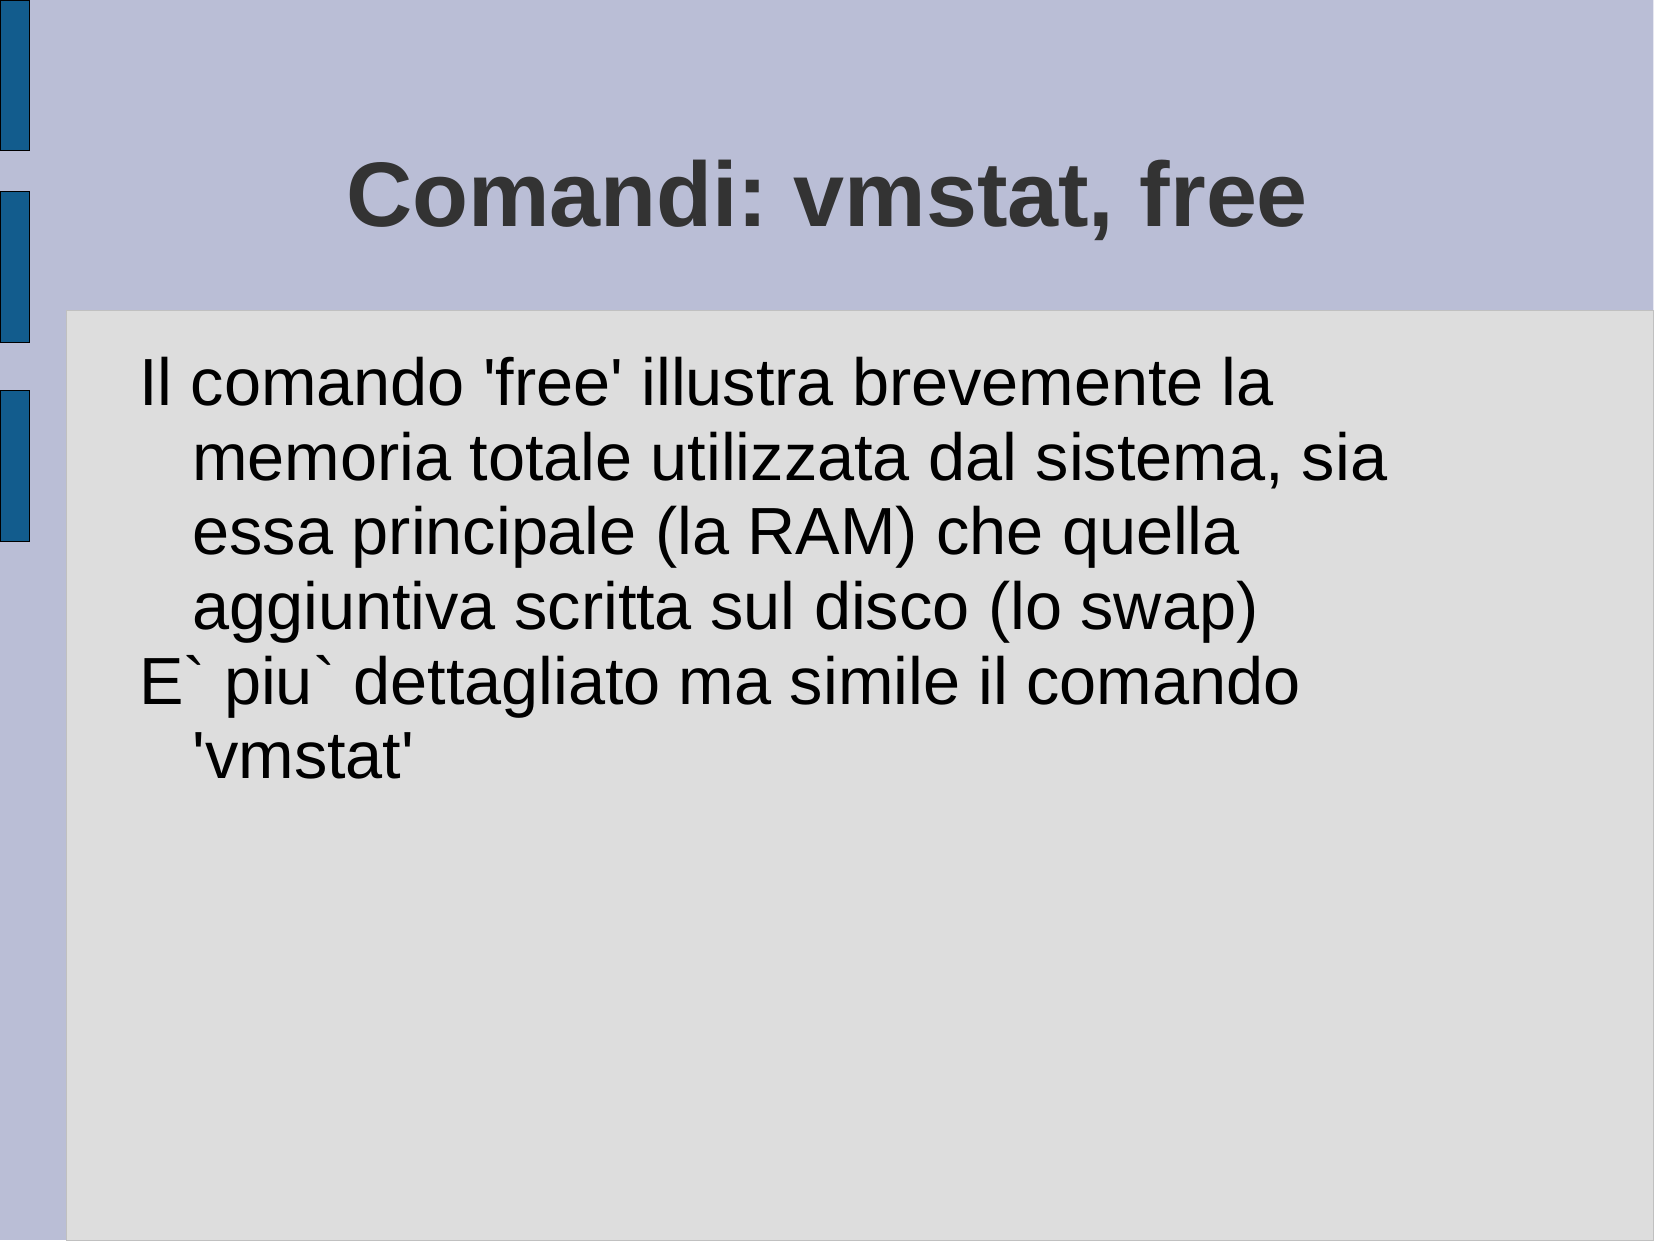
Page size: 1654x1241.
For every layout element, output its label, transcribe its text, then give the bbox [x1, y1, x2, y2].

title Comandi: vmstat, free [121, 91, 1534, 299]
list Il comando 'free' illustra brevemente la memoria totale utilizzata dal sistema, sia essa principale (la RAM) che quella aggiuntiva scritta sul disco (lo swap) E` piu` dettagliato ma simile il comando 'vmstat' [121, 344, 1534, 1127]
